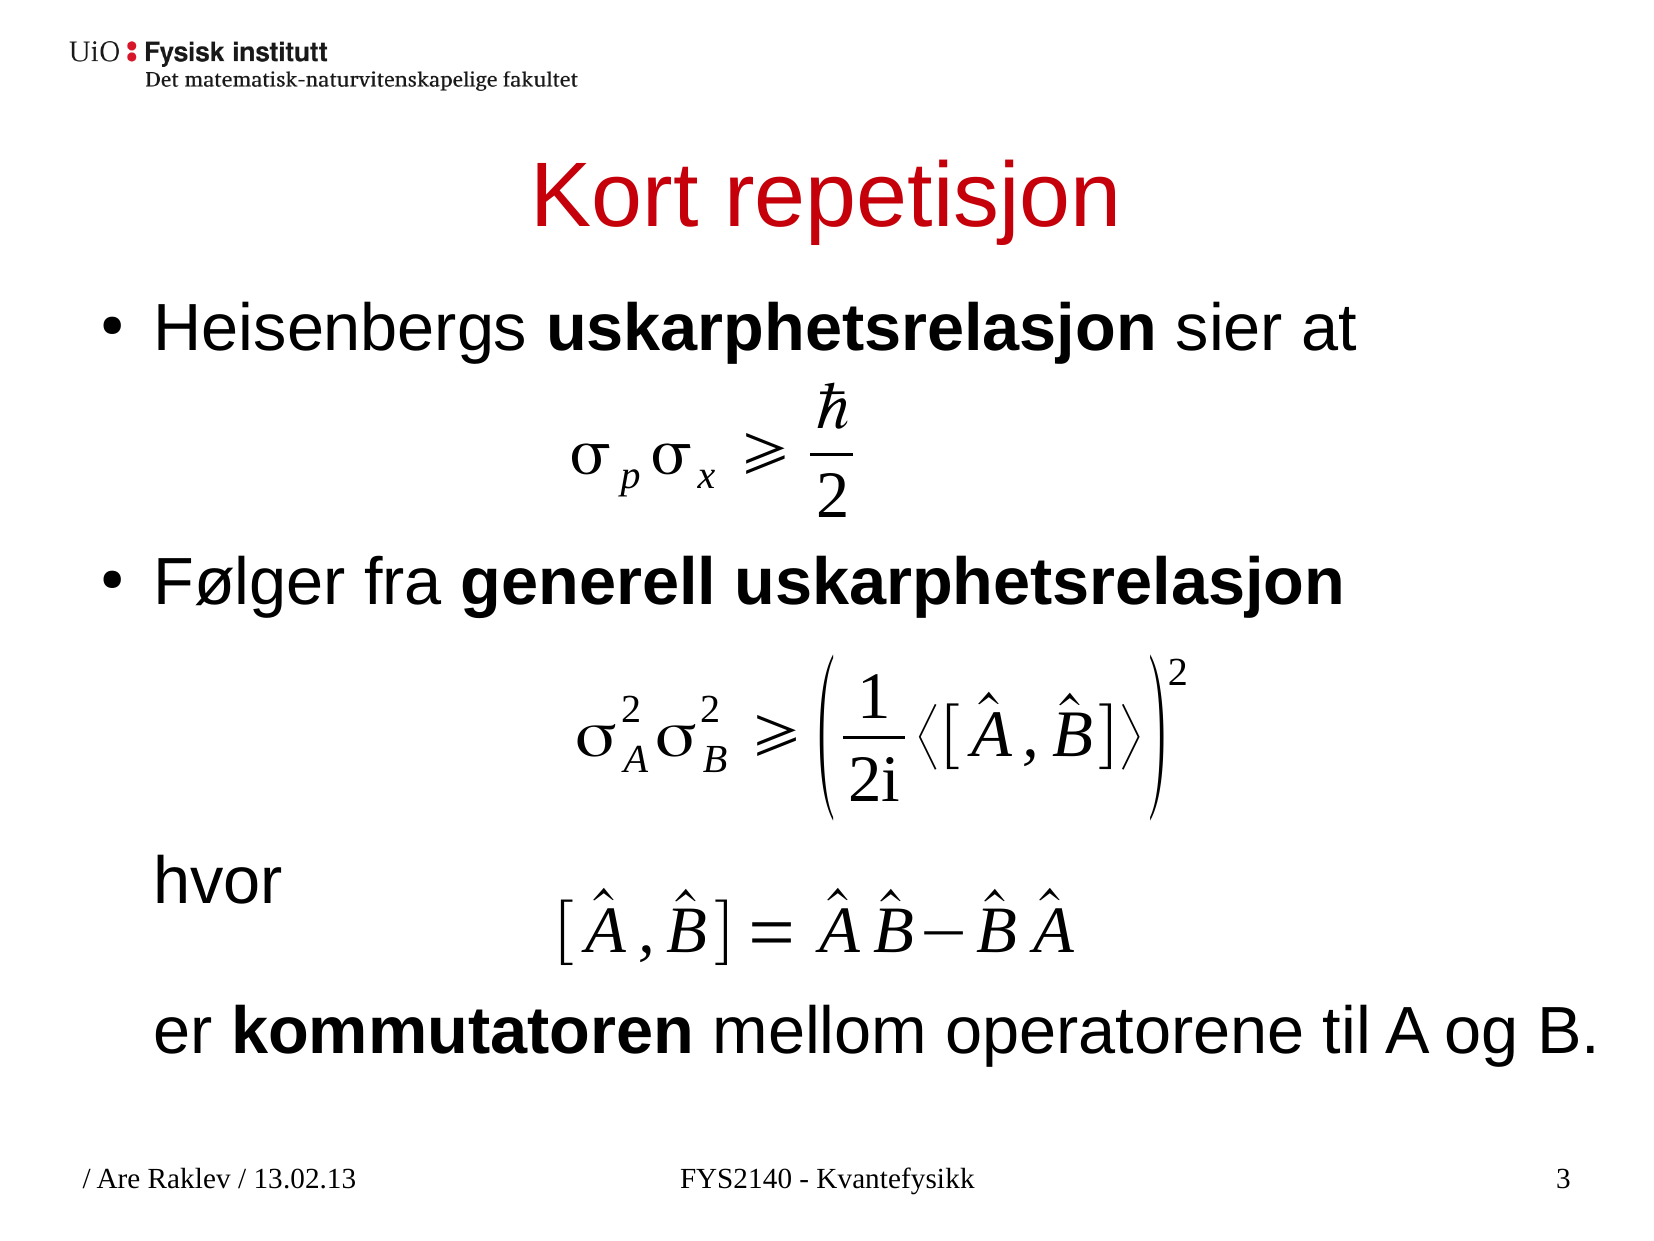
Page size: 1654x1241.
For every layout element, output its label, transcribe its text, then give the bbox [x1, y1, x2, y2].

picture [68, 37, 581, 93]
title Kort repetisjon [82, 90, 1571, 290]
chart [568, 649, 1194, 825]
list Heisenbergs uskarphetsrelasjon sier at Følger fra generell uskarphetsrelasjon hvor er kommutatoren mellom operatorene til A og B. [82, 290, 1613, 1126]
chart [562, 367, 863, 533]
chart [550, 885, 1080, 970]
